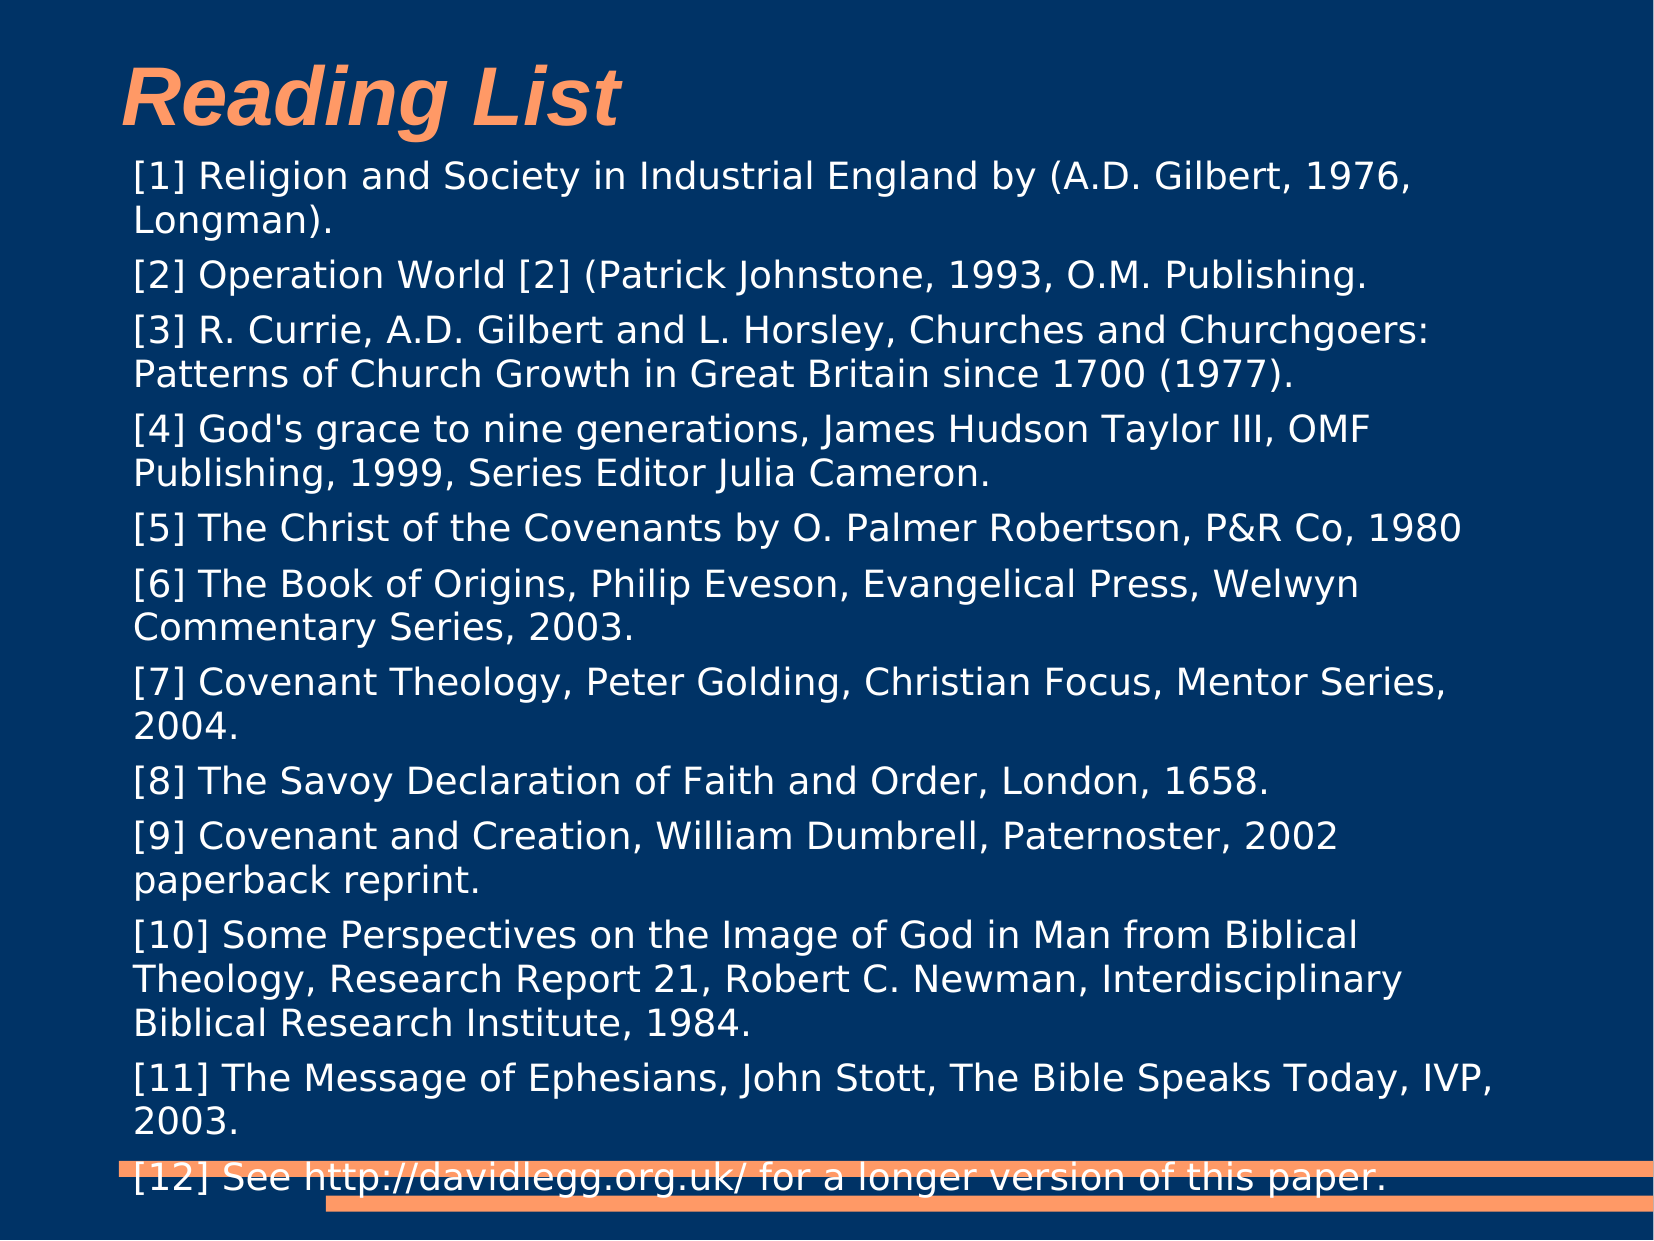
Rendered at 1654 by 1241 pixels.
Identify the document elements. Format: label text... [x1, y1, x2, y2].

text_box [1] Religion and Society in Industrial England by (A.D. Gilbert, 1976, Longman). [2] Operation World [2] (Patrick Johnstone, 1993, O.M. Publishing. [3] R. Currie, A.D. Gilbert and L. Horsley, Churches and Churchgoers: Patterns of Church Growth in Great Britain since 1700 (1977). [4] God's grace to nine generations, James Hudson Taylor III, OMF Publishing, 1999, Series Editor Julia Cameron. [5] The Christ of the Covenants by O. Palmer Robertson, P&R Co, 1980 [6] The Book of Origins, Philip Eveson, Evangelical Press, Welwyn Commentary Series, 2003. [7] Covenant Theology, Peter Golding, Christian Focus, Mentor Series, 2004. [8] The Savoy Declaration of Faith and Order, London, 1658. [9] Covenant and Creation, William Dumbrell, Paternoster, 2002 paperback reprint. [10] Some Perspectives on the Image of God in Man from Biblical Theology, Research Report 21, Robert C. Newman, Interdisciplinary Biblical Research Institute, 1984. [11] The Message of Ephesians, John Stott, The Bible Speaks Today, IVP, 2003. [12] See http://davidlegg.org.uk/ for a longer version of this paper. [118, 147, 1565, 1163]
title Reading List [121, 46, 1534, 147]
